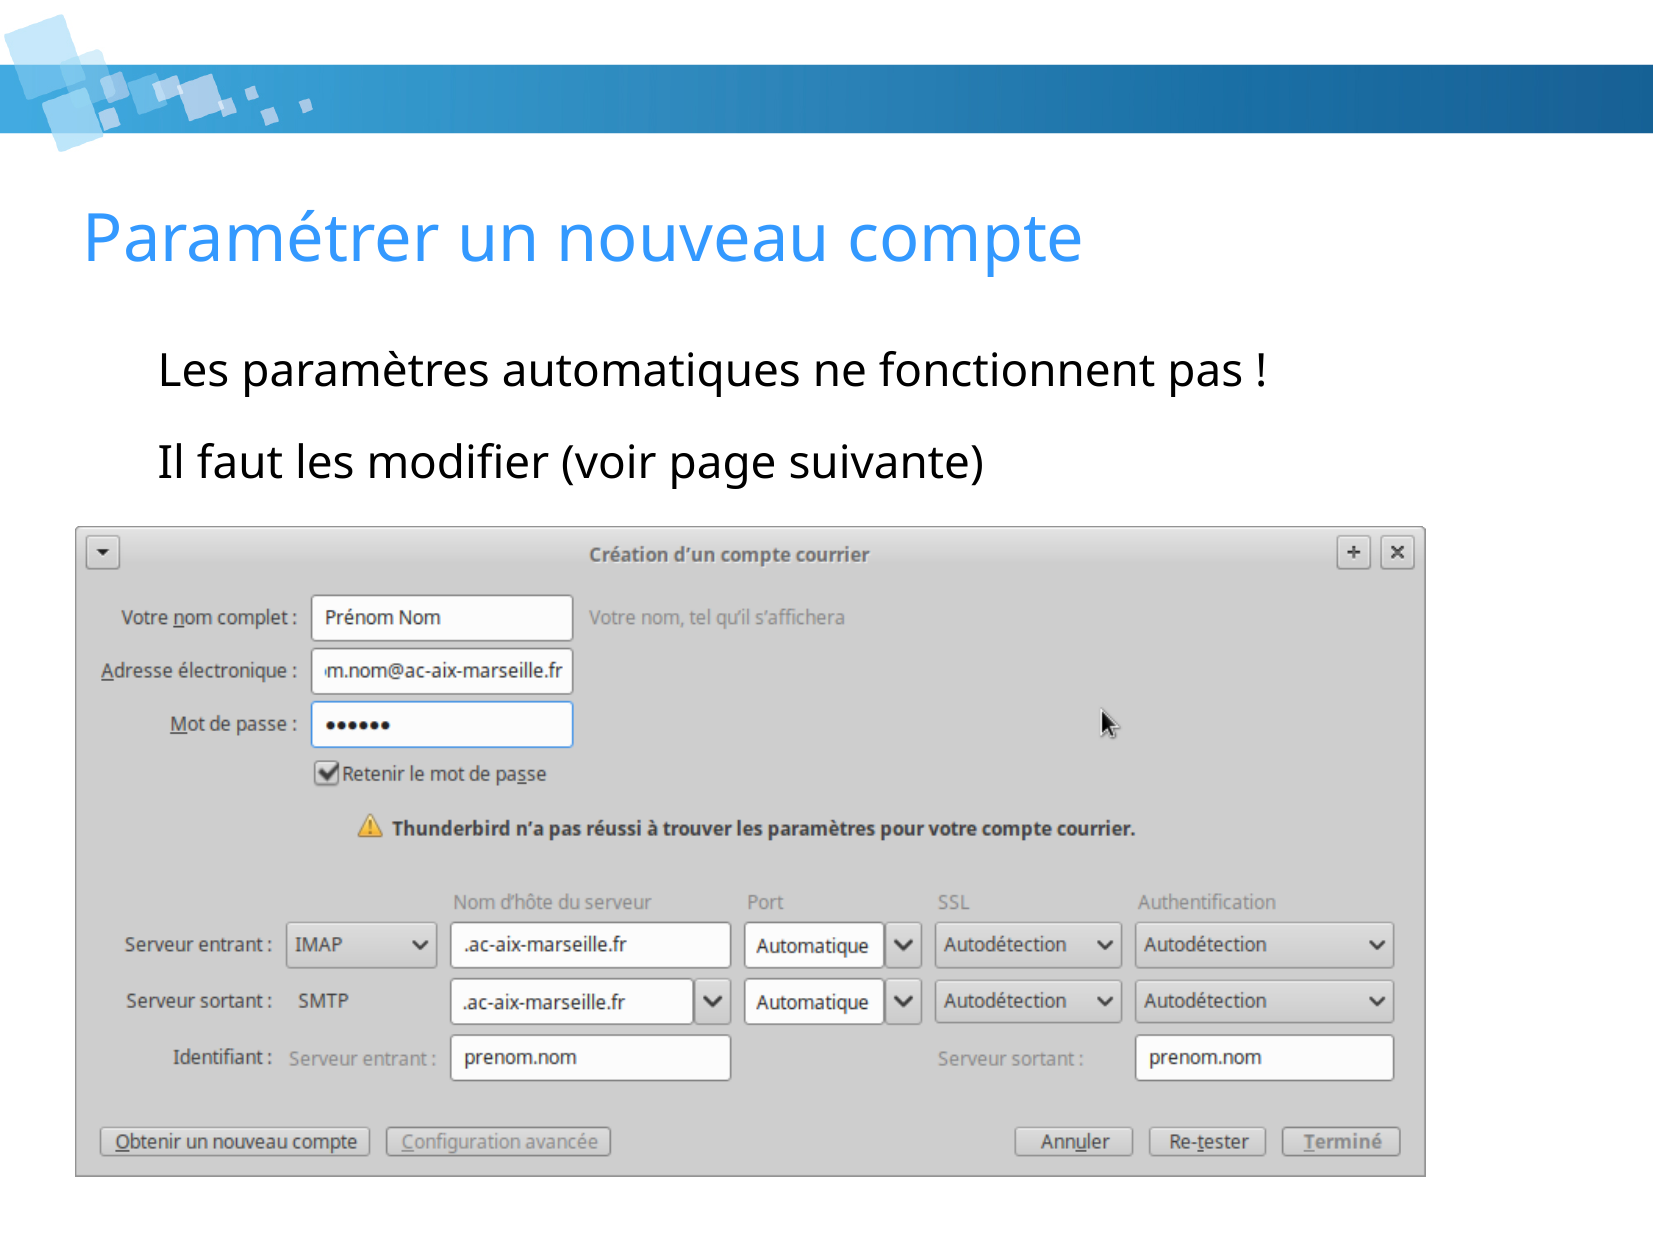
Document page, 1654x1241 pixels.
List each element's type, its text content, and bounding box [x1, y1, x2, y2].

title Paramétrer un nouveau compte [82, 132, 1571, 340]
list Les paramètres automatiques ne fonctionnent pas ! Il faut les modifier (voir page suivante) [86, 337, 1576, 474]
picture [0, 0, 1653, 1238]
